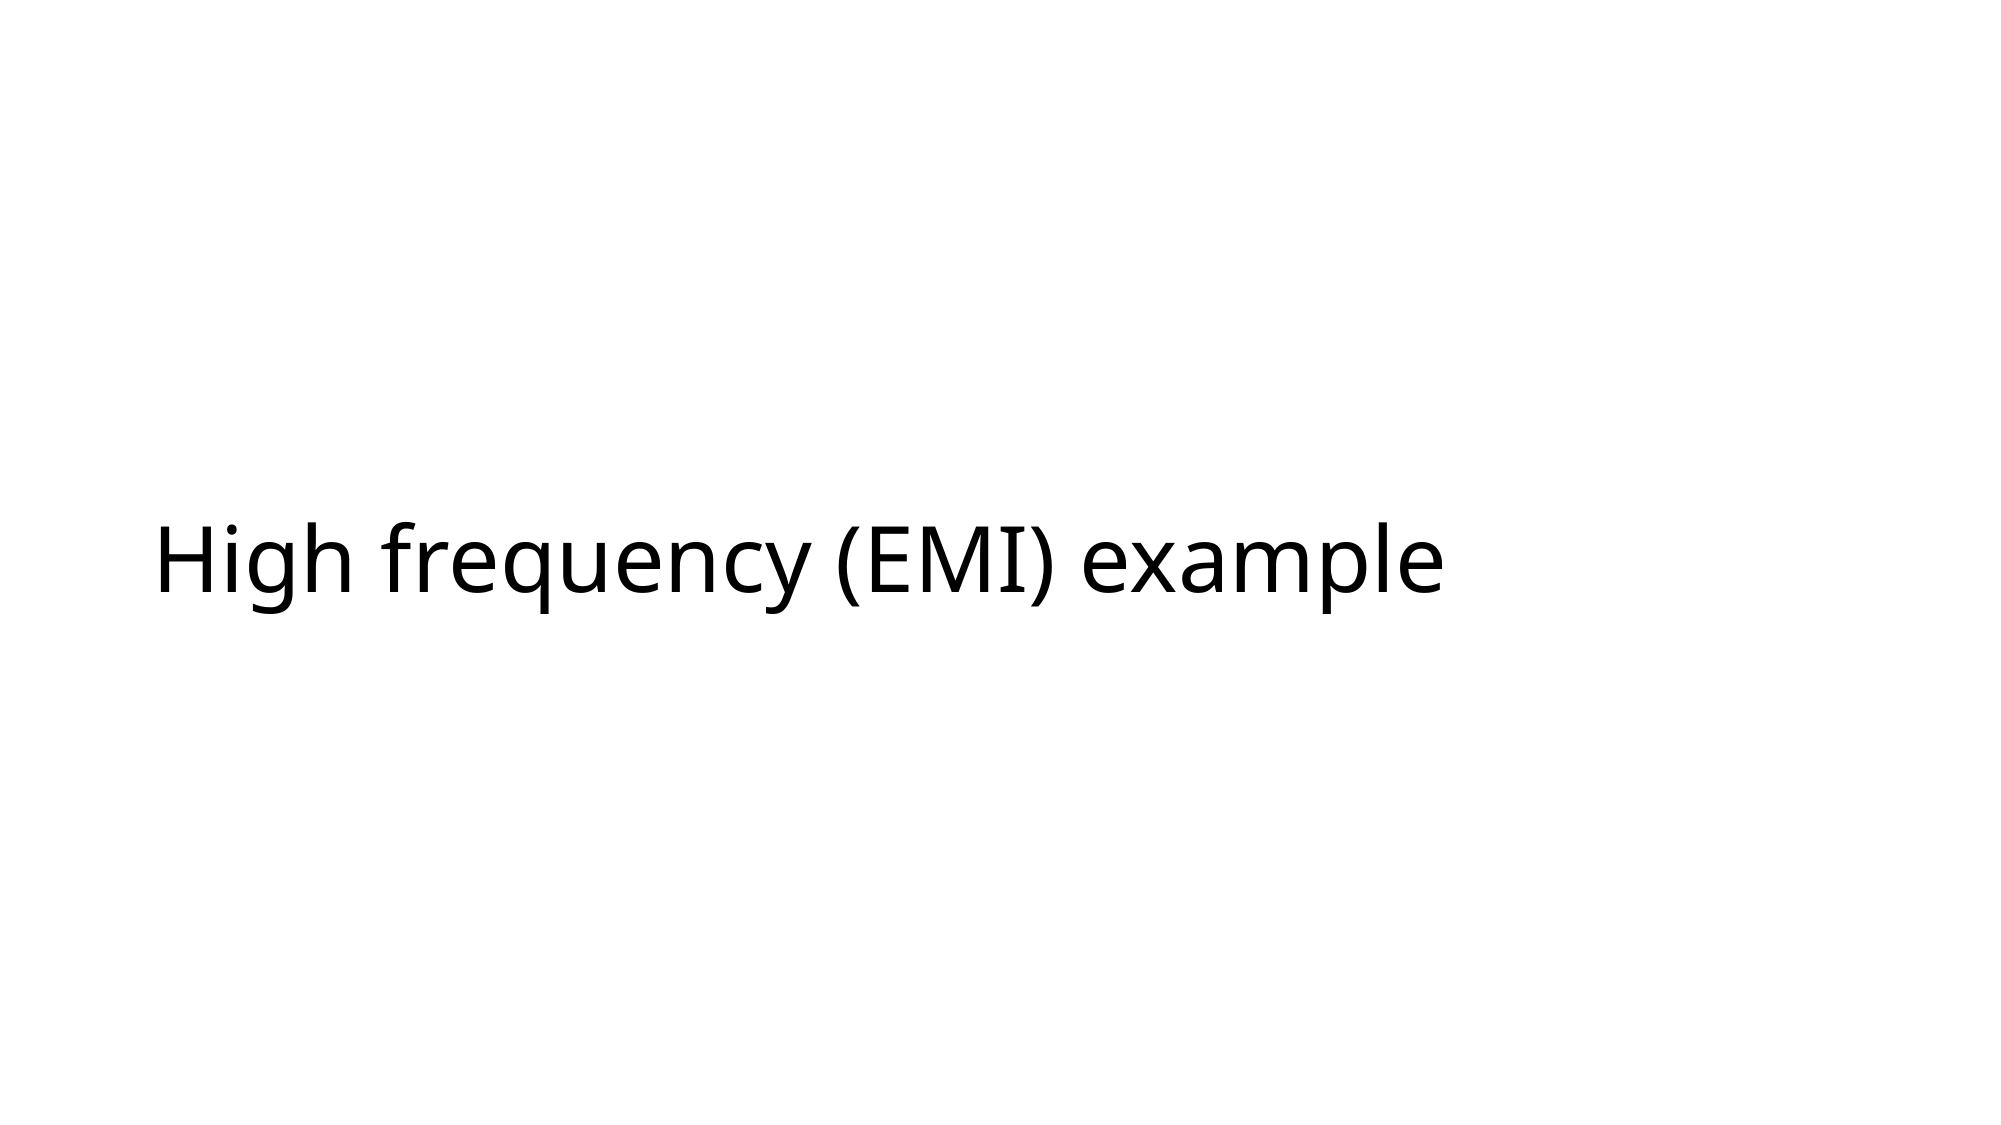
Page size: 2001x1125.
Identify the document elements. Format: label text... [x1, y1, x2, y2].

title High frequency (EMI) example [137, 453, 1863, 672]
